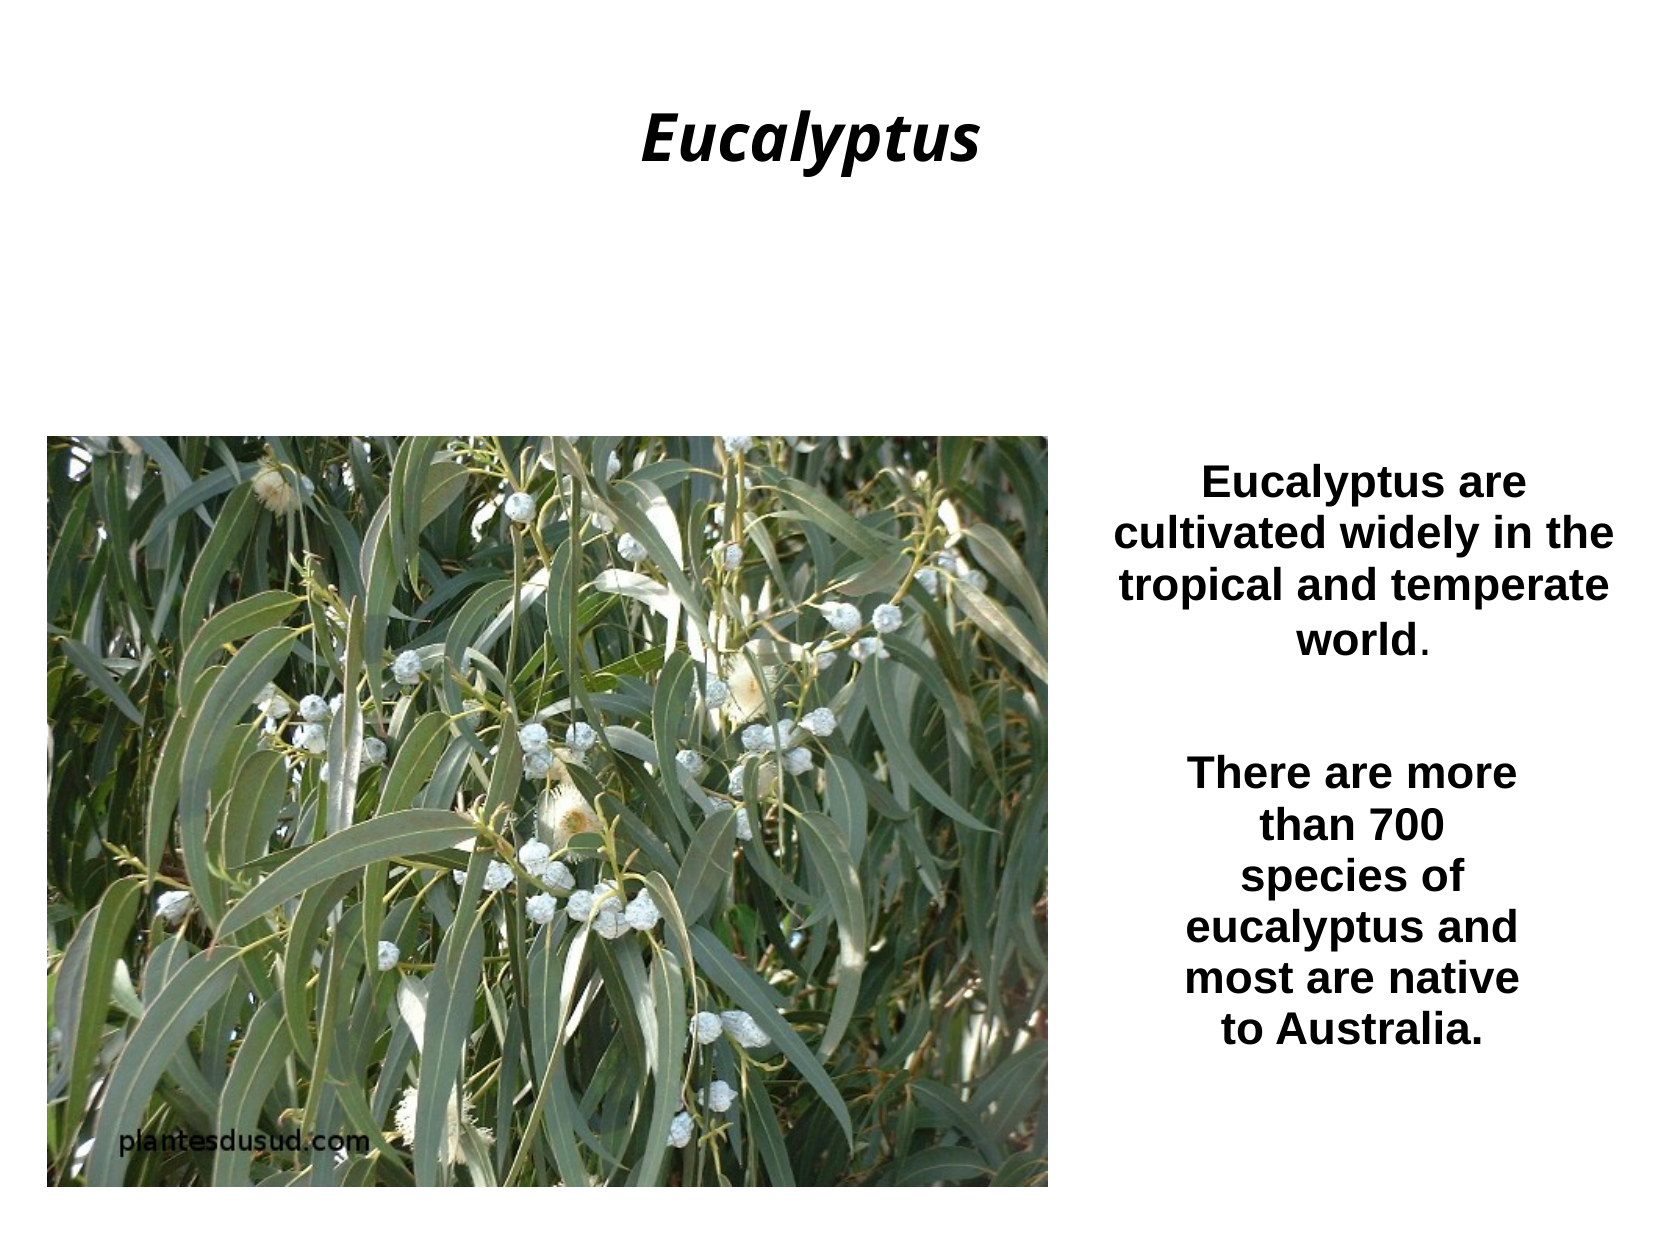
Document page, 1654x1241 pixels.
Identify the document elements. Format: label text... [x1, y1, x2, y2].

text_box Eucalyptus are cultivated widely in the tropical and temperate world. [1074, 448, 1654, 721]
picture [47, 436, 1048, 1187]
text_box Eucalyptus [625, 82, 1075, 192]
text_box There are more than 700 species of eucalyptus and most are native to Australia. [1157, 739, 1548, 1069]
